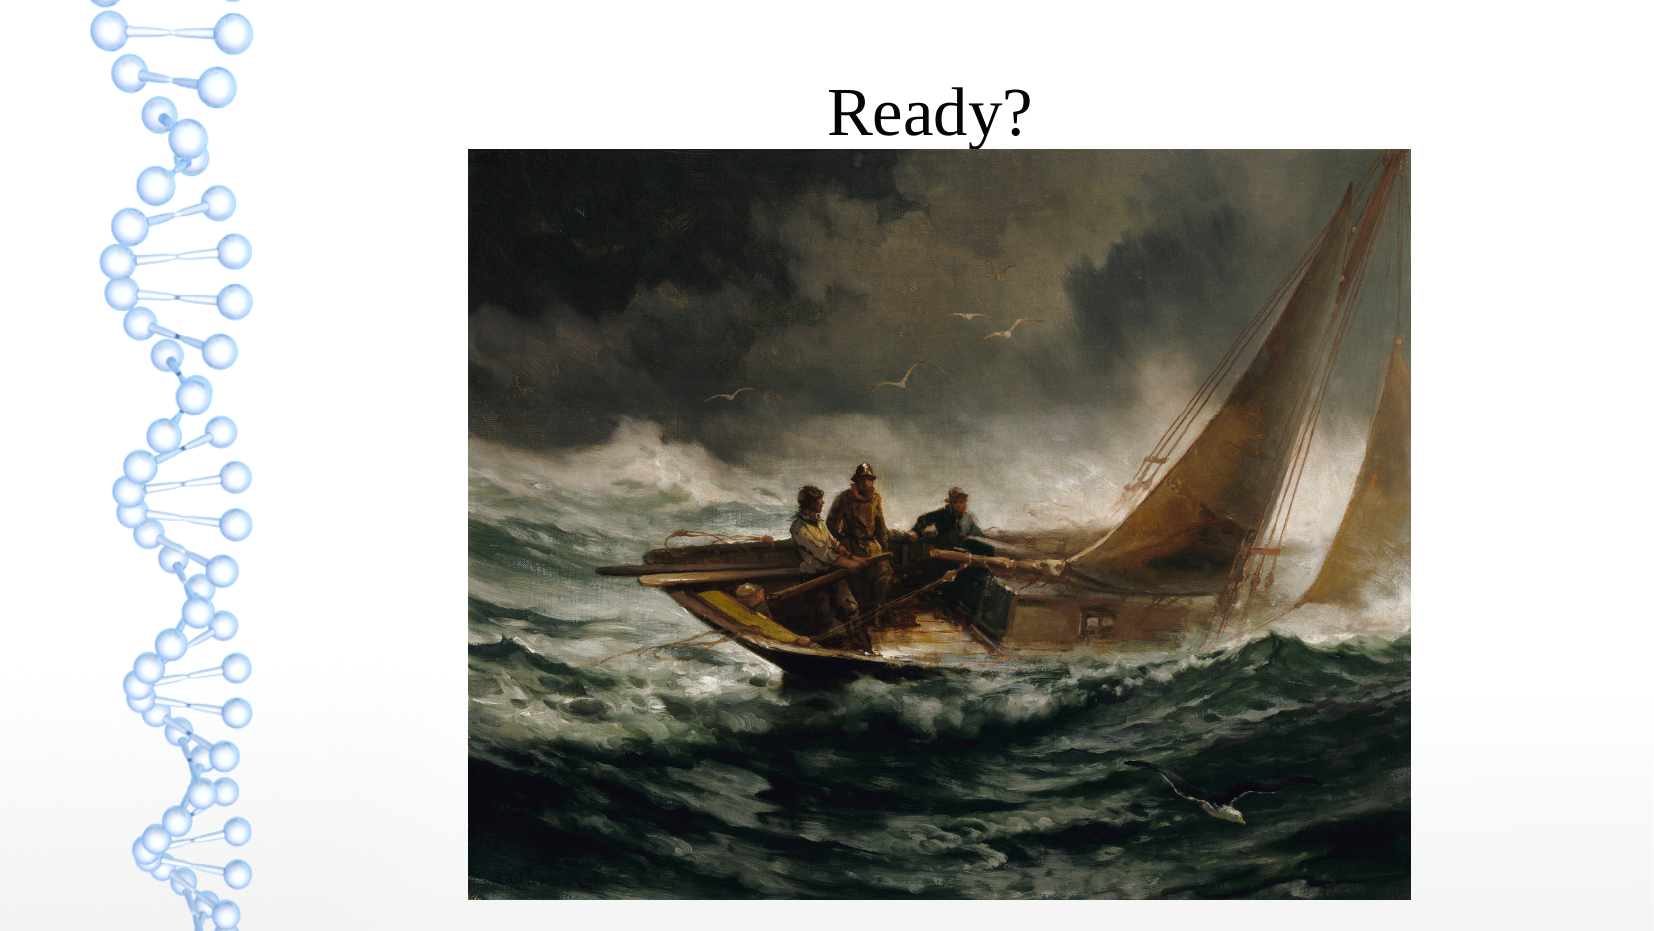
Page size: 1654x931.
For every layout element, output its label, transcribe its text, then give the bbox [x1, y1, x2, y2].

title Ready? [265, 35, 1595, 189]
picture [0, 0, 1654, 931]
